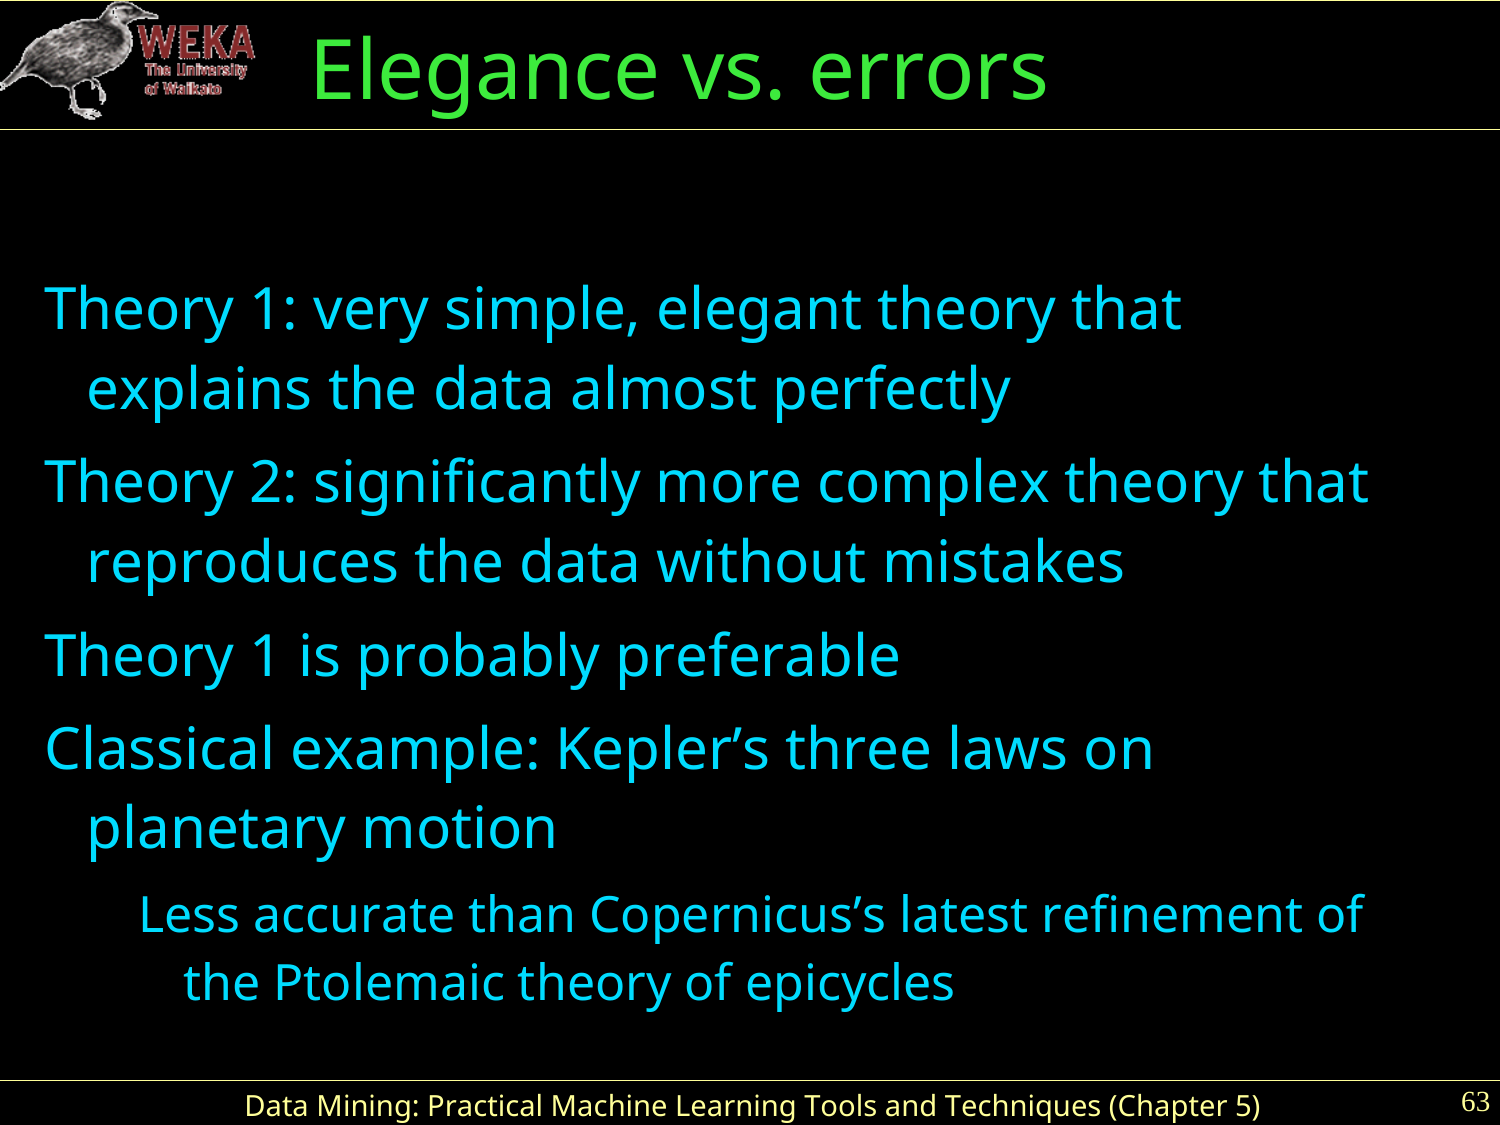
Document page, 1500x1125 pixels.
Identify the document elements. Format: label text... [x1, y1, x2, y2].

title Elegance vs. errors [295, 0, 1500, 148]
picture [0, 1, 266, 129]
text_box Theory 1: very simple, elegant theory that explains the data almost perfectly Theory 2: significantly more complex theory that reproduces the data without mistakes Theory 1 is probably preferable Classical example: Kepler’s three laws on planetary motion Less accurate than Copernicus’s latest refinement of the Ptolemaic theory of epicycles [29, 260, 1388, 936]
